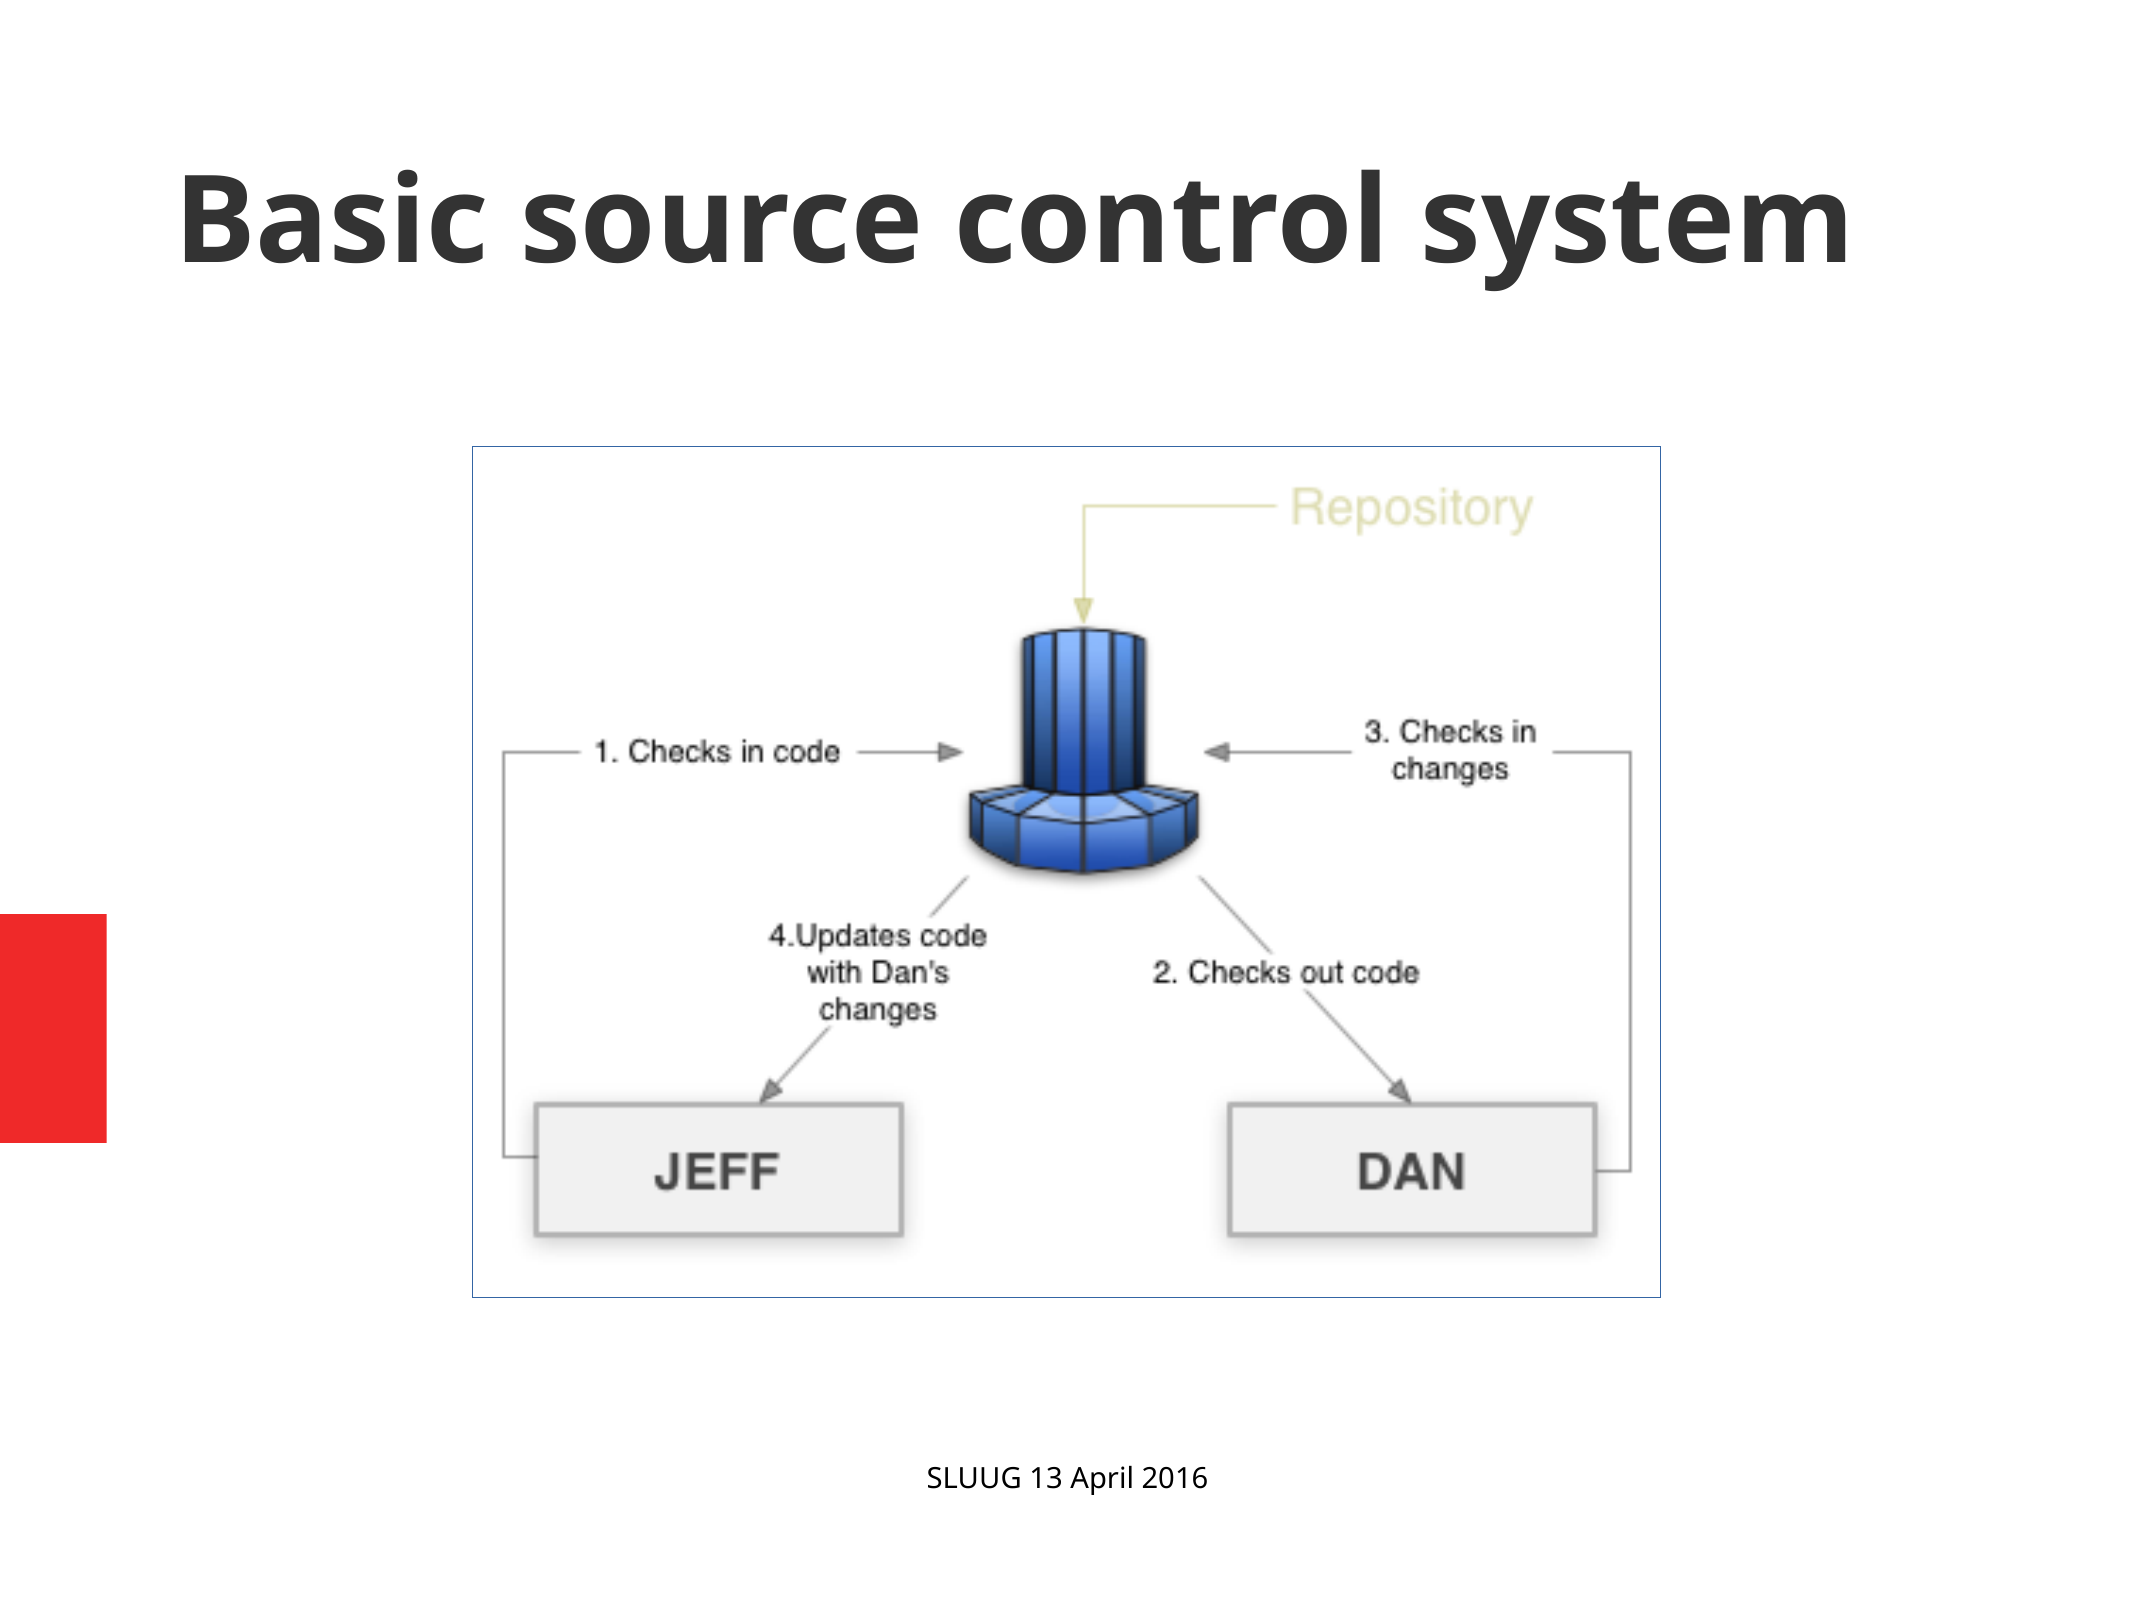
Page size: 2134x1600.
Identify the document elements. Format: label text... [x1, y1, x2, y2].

picture [472, 446, 1661, 1298]
title Basic source control system [174, 62, 1988, 368]
